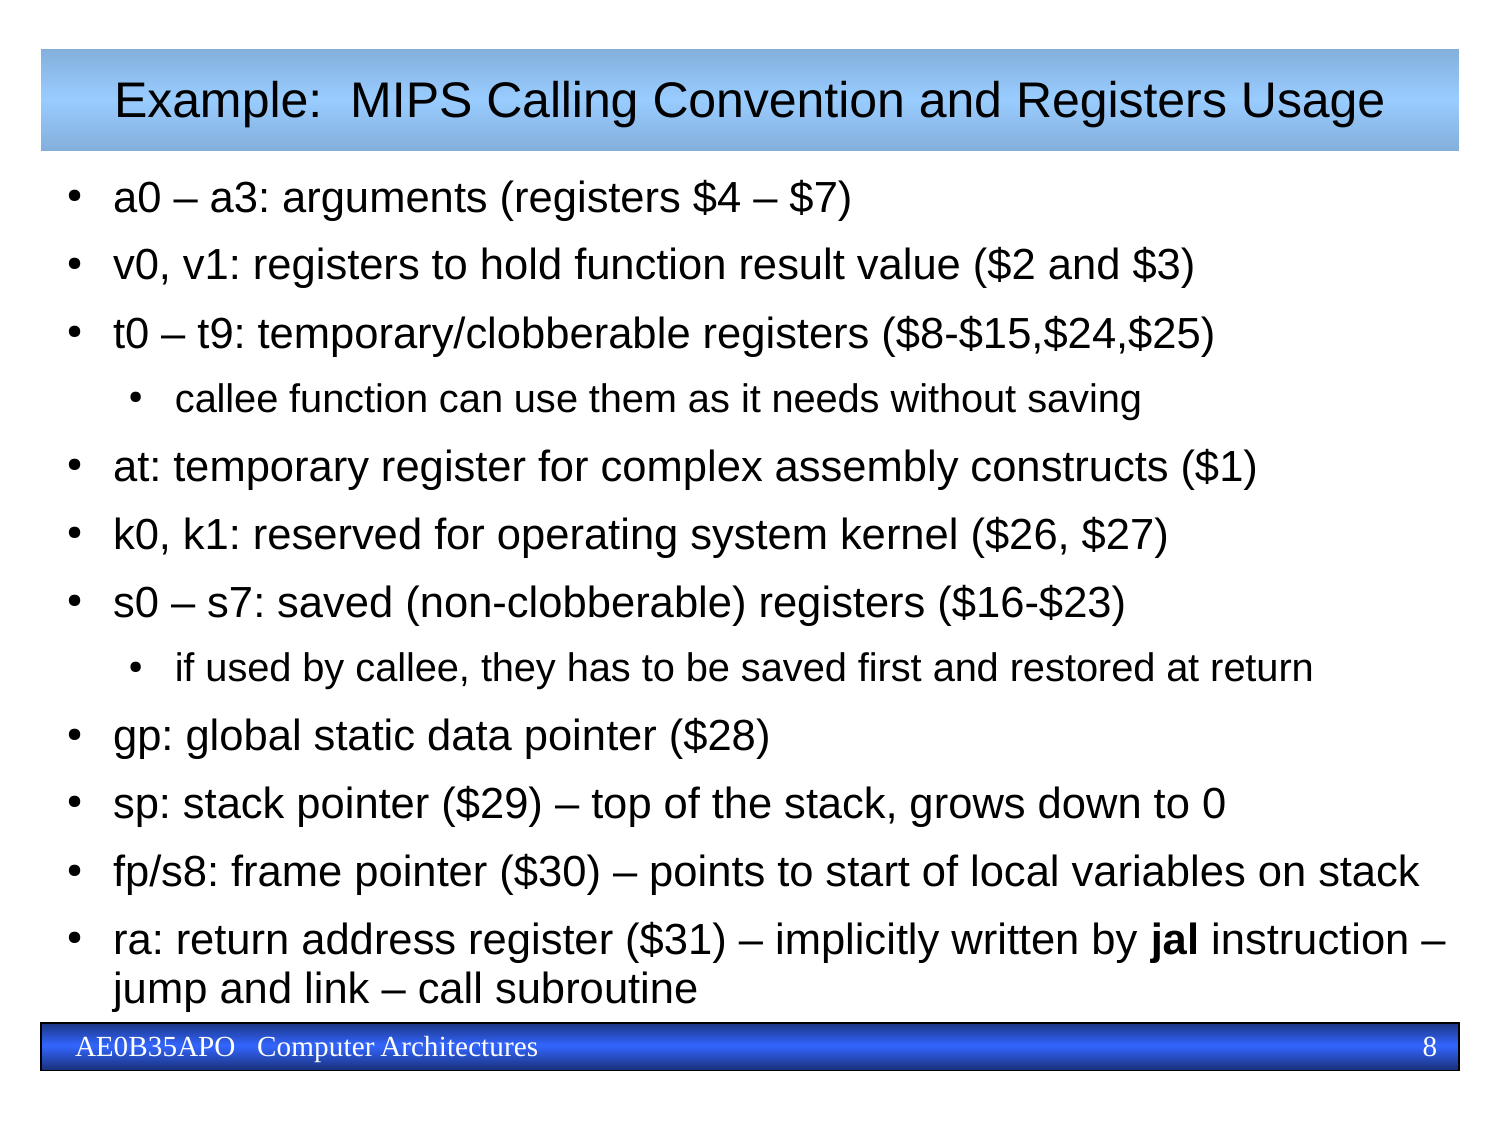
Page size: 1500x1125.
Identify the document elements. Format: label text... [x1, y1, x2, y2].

list a0 – a3: arguments (registers $4 – $7) v0, v1: registers to hold function result value ($2 and $3) t0 – t9: temporary/clobberable registers ($8-$15,$24,$25) callee function can use them as it needs without saving at: temporary register for complex assembly constructs ($1) k0, k1: reserved for operating system kernel ($26, $27) s0 – s7: saved (non-clobberable) registers ($16-$23) if used by callee, they has to be saved first and restored at return gp: global static data pointer ($28) sp: stack pointer ($29) – top of the stack, grows down to 0 fp/s8: frame pointer ($30) – points to start of local variables on stack ra: return address register ($31) – implicitly written by jal instruction – jump and link – call subroutine [51, 172, 1463, 1013]
title Example: MIPS Calling Convention and Registers Usage [41, 49, 1459, 151]
